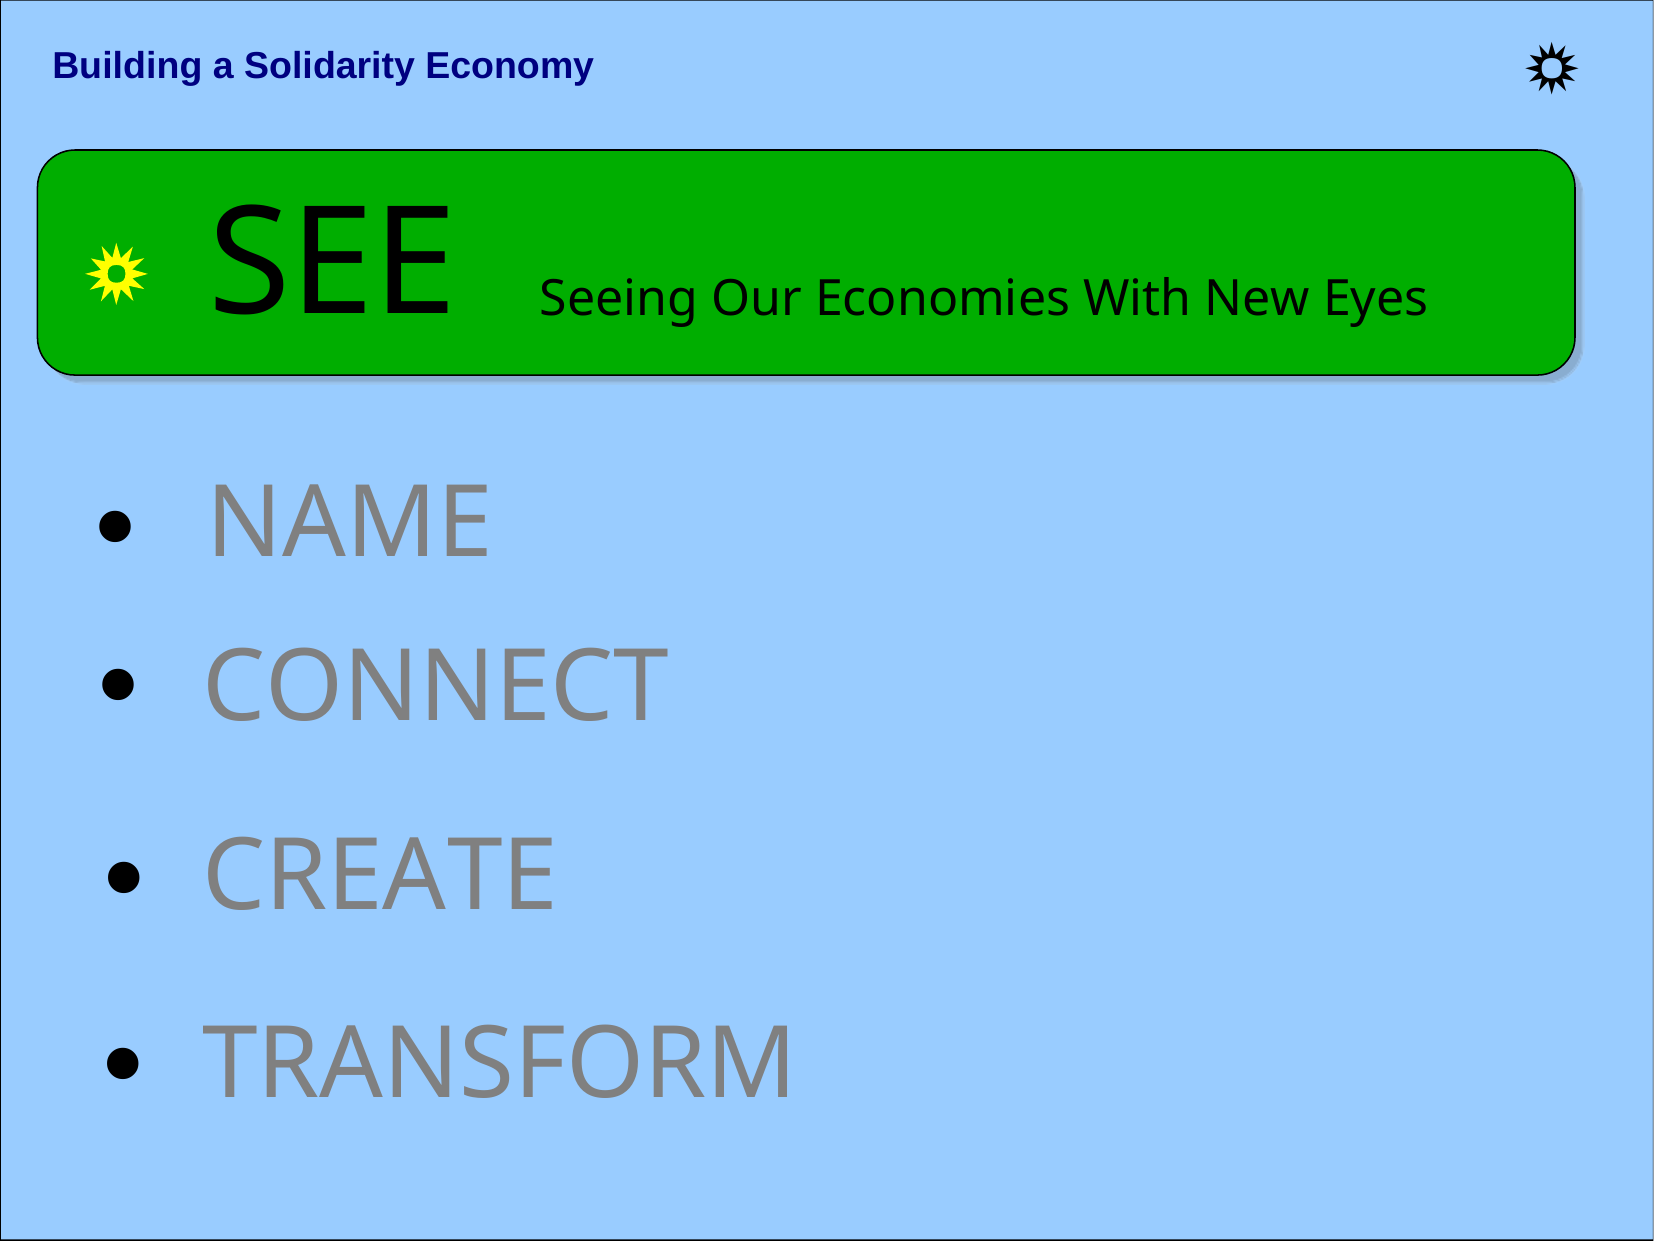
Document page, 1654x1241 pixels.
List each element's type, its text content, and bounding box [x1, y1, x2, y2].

text_box CONNECT [187, 622, 788, 780]
text_box Building a Solidarity Economy [37, 37, 1378, 96]
text_box  [88, 841, 159, 918]
text_box  [69, 225, 188, 326]
text_box  [1504, 19, 1593, 121]
text_box  [87, 1026, 159, 1104]
text_box [0, 0, 1654, 1241]
text_box SEE [193, 169, 1056, 356]
text_box  [83, 647, 154, 725]
text_box CREATE [187, 811, 788, 998]
text_box TRANSFORM [187, 998, 903, 1149]
text_box Seeing Our Economies With New Eyes [524, 262, 1407, 335]
text_box  [79, 489, 151, 566]
text_box NAME [192, 457, 745, 622]
